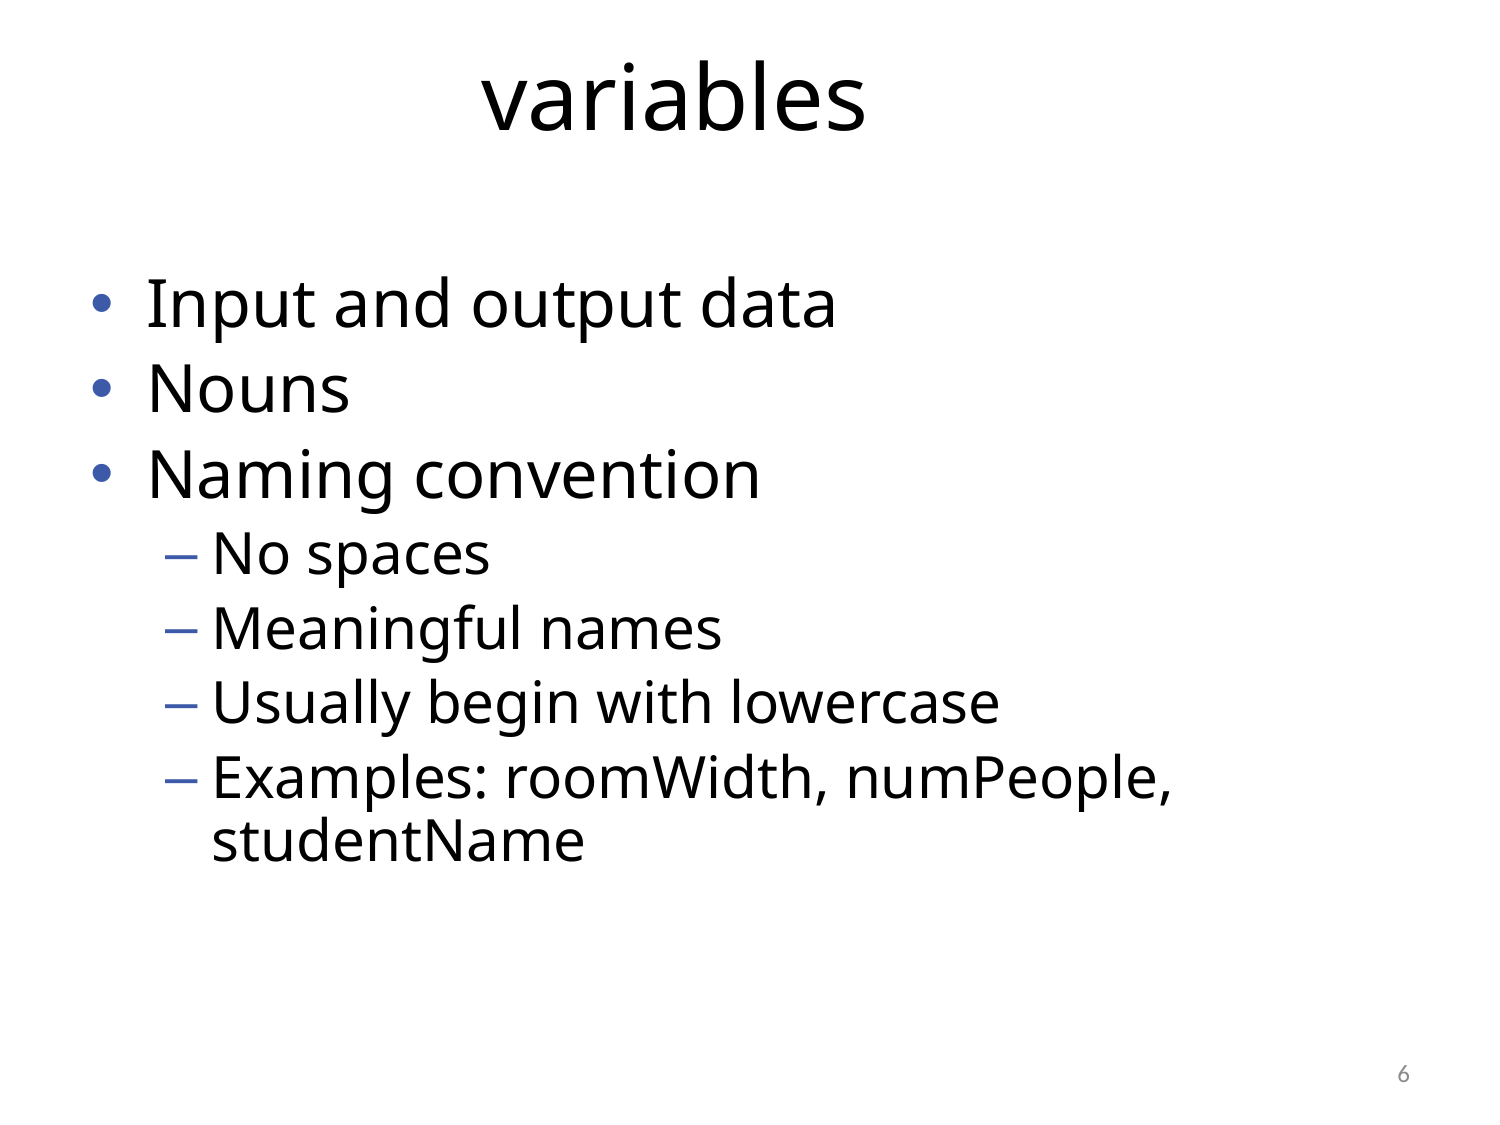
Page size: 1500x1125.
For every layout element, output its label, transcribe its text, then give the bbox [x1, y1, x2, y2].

list Input and output data Nouns Naming convention No spaces Meaningful names Usually begin with lowercase Examples: roomWidth, numPeople, studentName [75, 262, 1425, 1005]
title variables [0, 0, 1350, 188]
slide_number <number> [1074, 1042, 1425, 1103]
